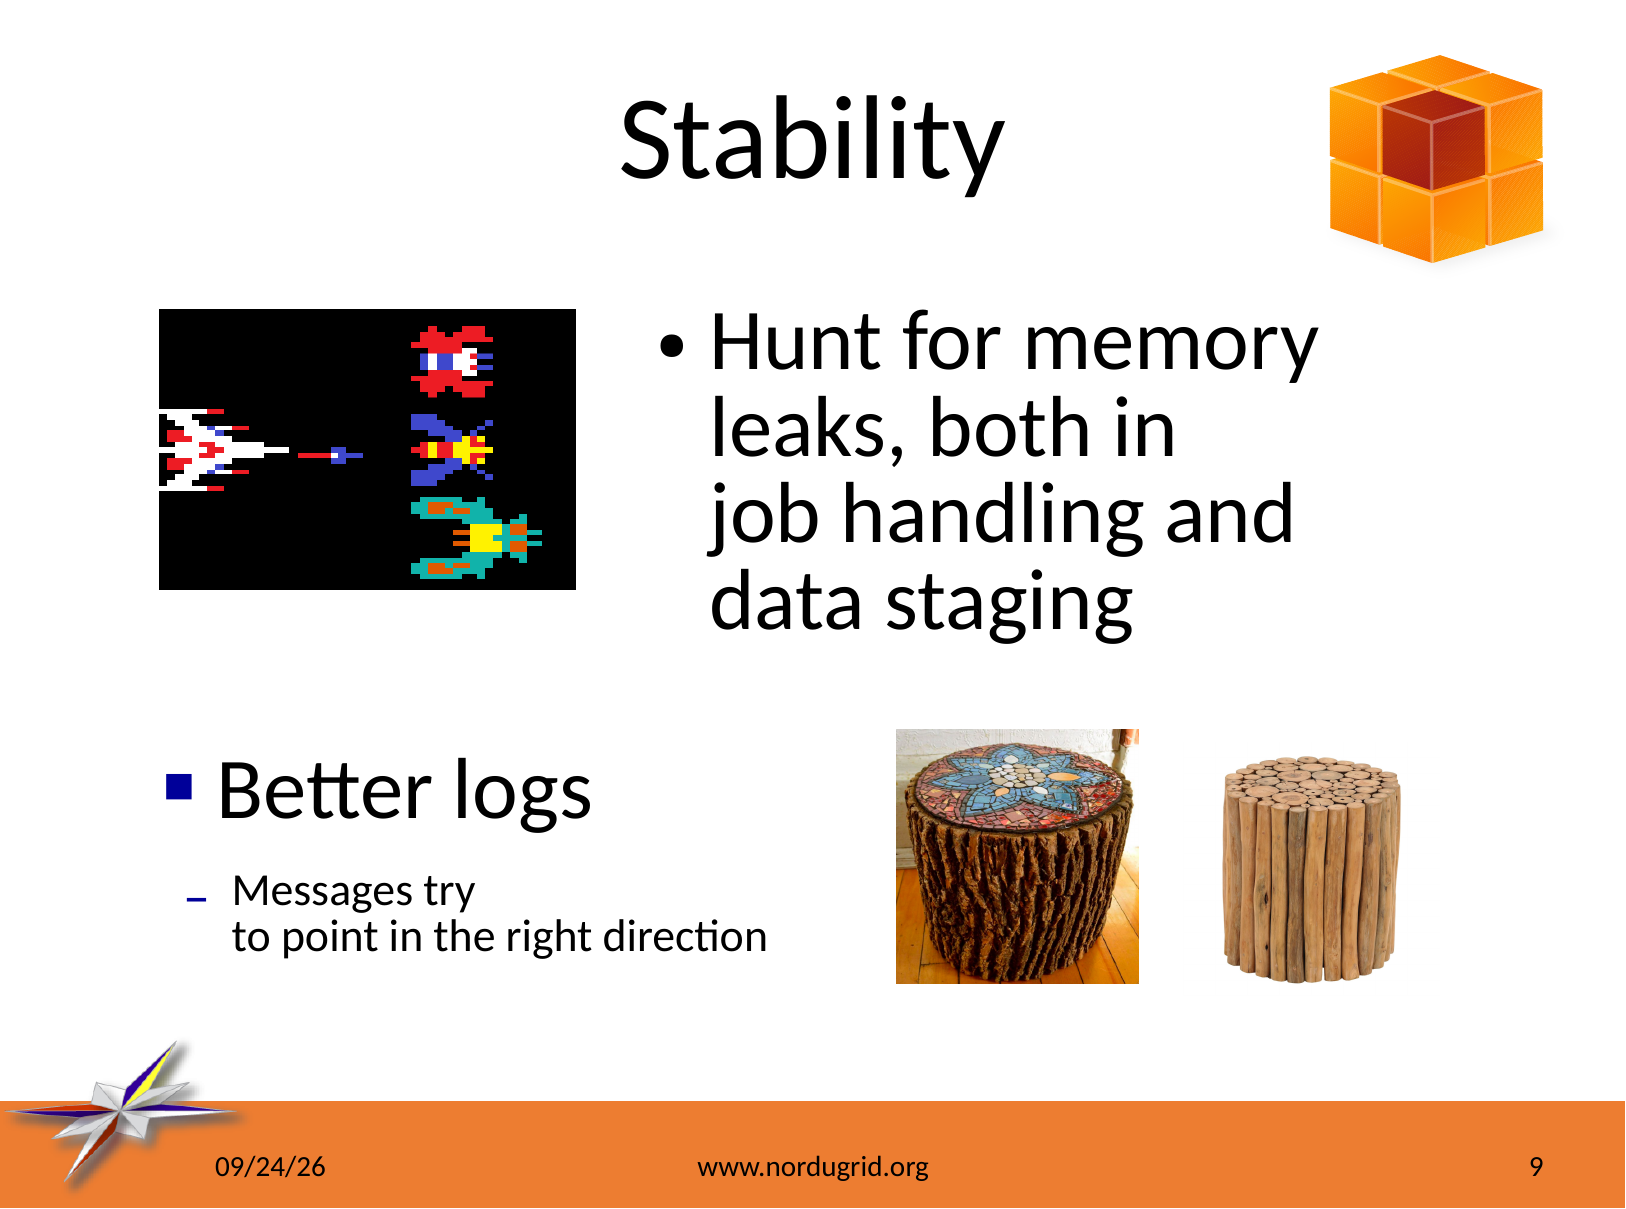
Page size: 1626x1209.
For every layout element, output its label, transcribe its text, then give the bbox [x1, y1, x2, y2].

picture [159, 309, 576, 590]
list Better logs Messages try to point in the right direction [159, 753, 801, 1012]
picture [1183, 742, 1440, 996]
list Hunt for memory leaks, both in job handling and data staging [638, 304, 1472, 661]
title Stability [81, 48, 1311, 250]
picture [1311, 31, 1576, 286]
picture [0, 1032, 258, 1203]
picture [896, 729, 1139, 984]
